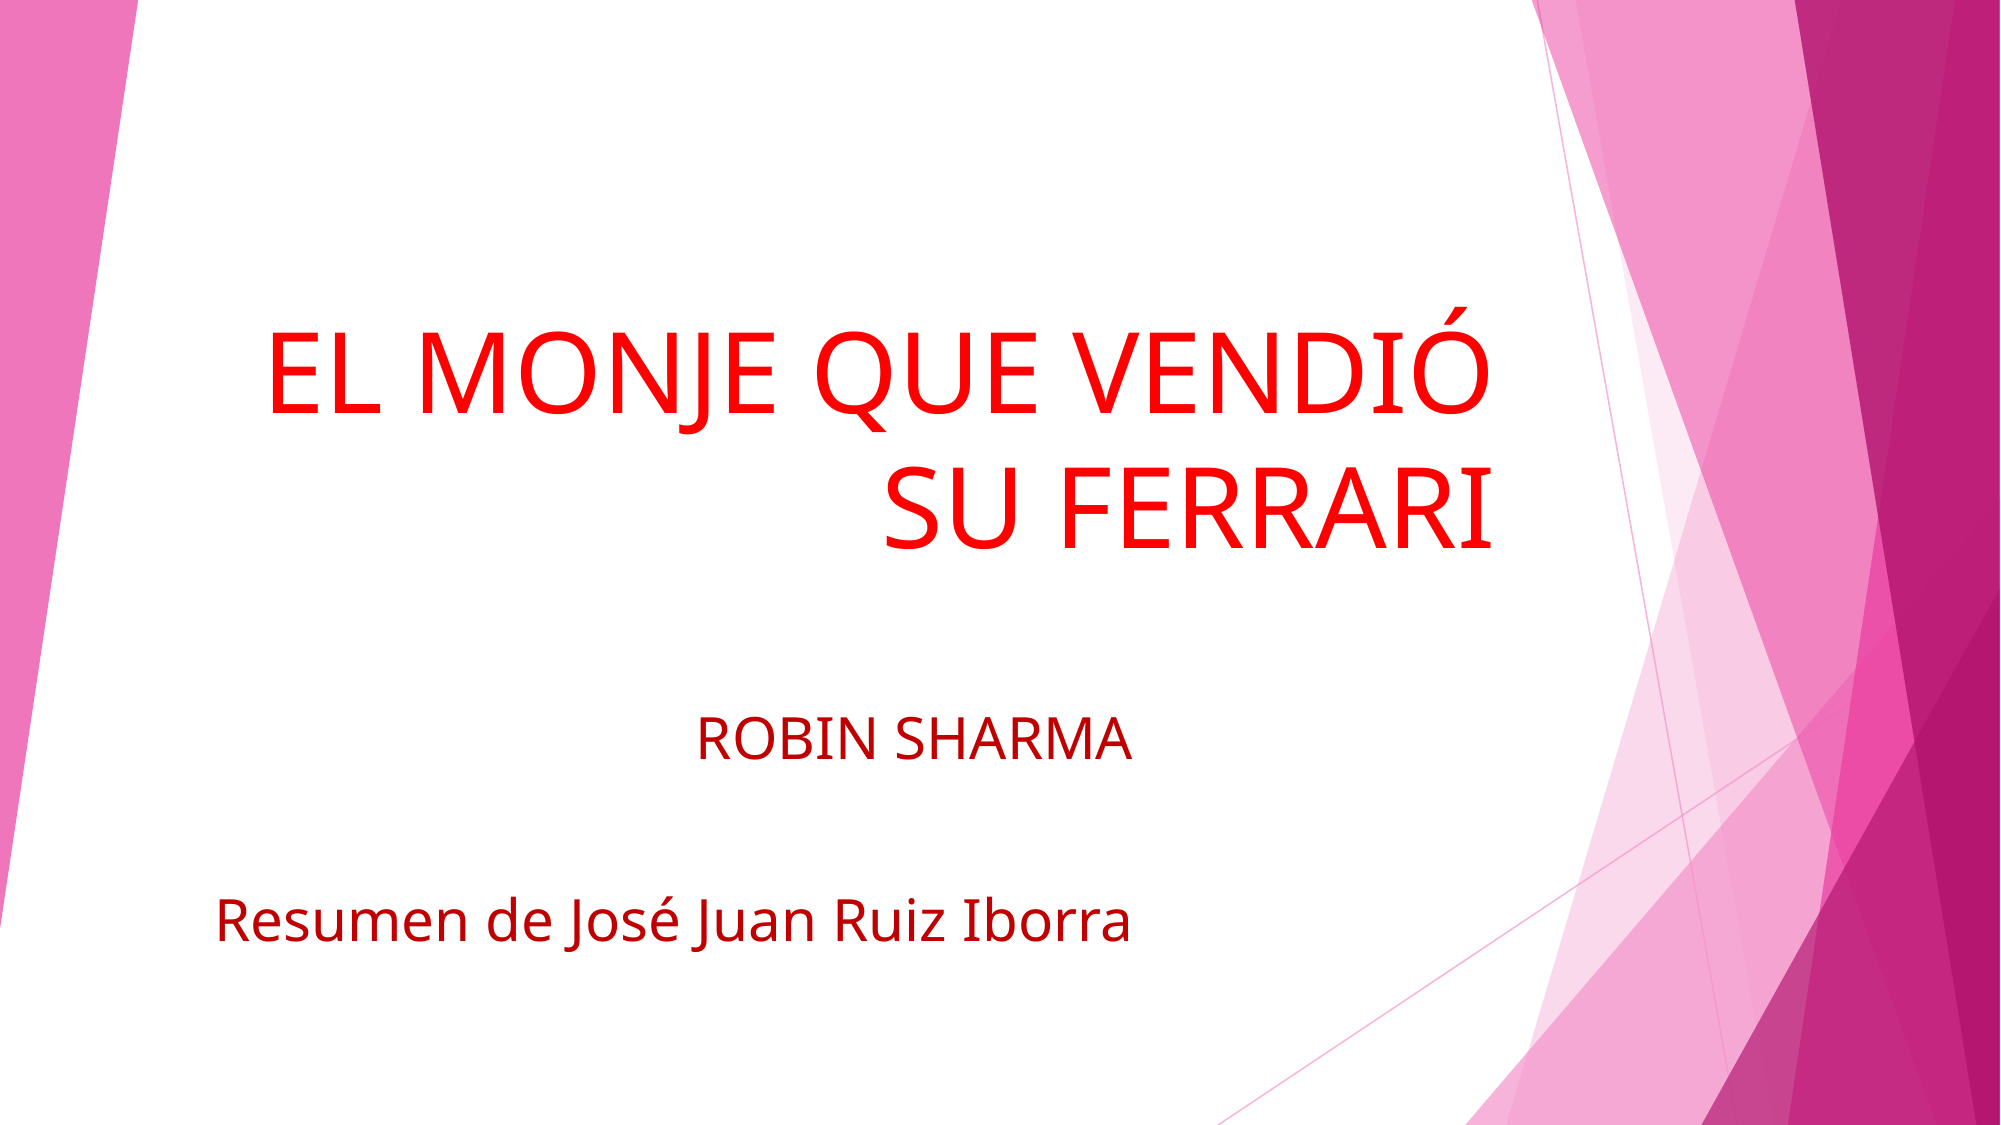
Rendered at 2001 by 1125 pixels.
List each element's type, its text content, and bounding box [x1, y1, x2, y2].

subtitle ROBIN SHARMA Resumen de José Juan Ruiz Iborra [199, 694, 1474, 753]
title EL MONJE QUE VENDIÓ SU FERRARI [247, 194, 1522, 579]
